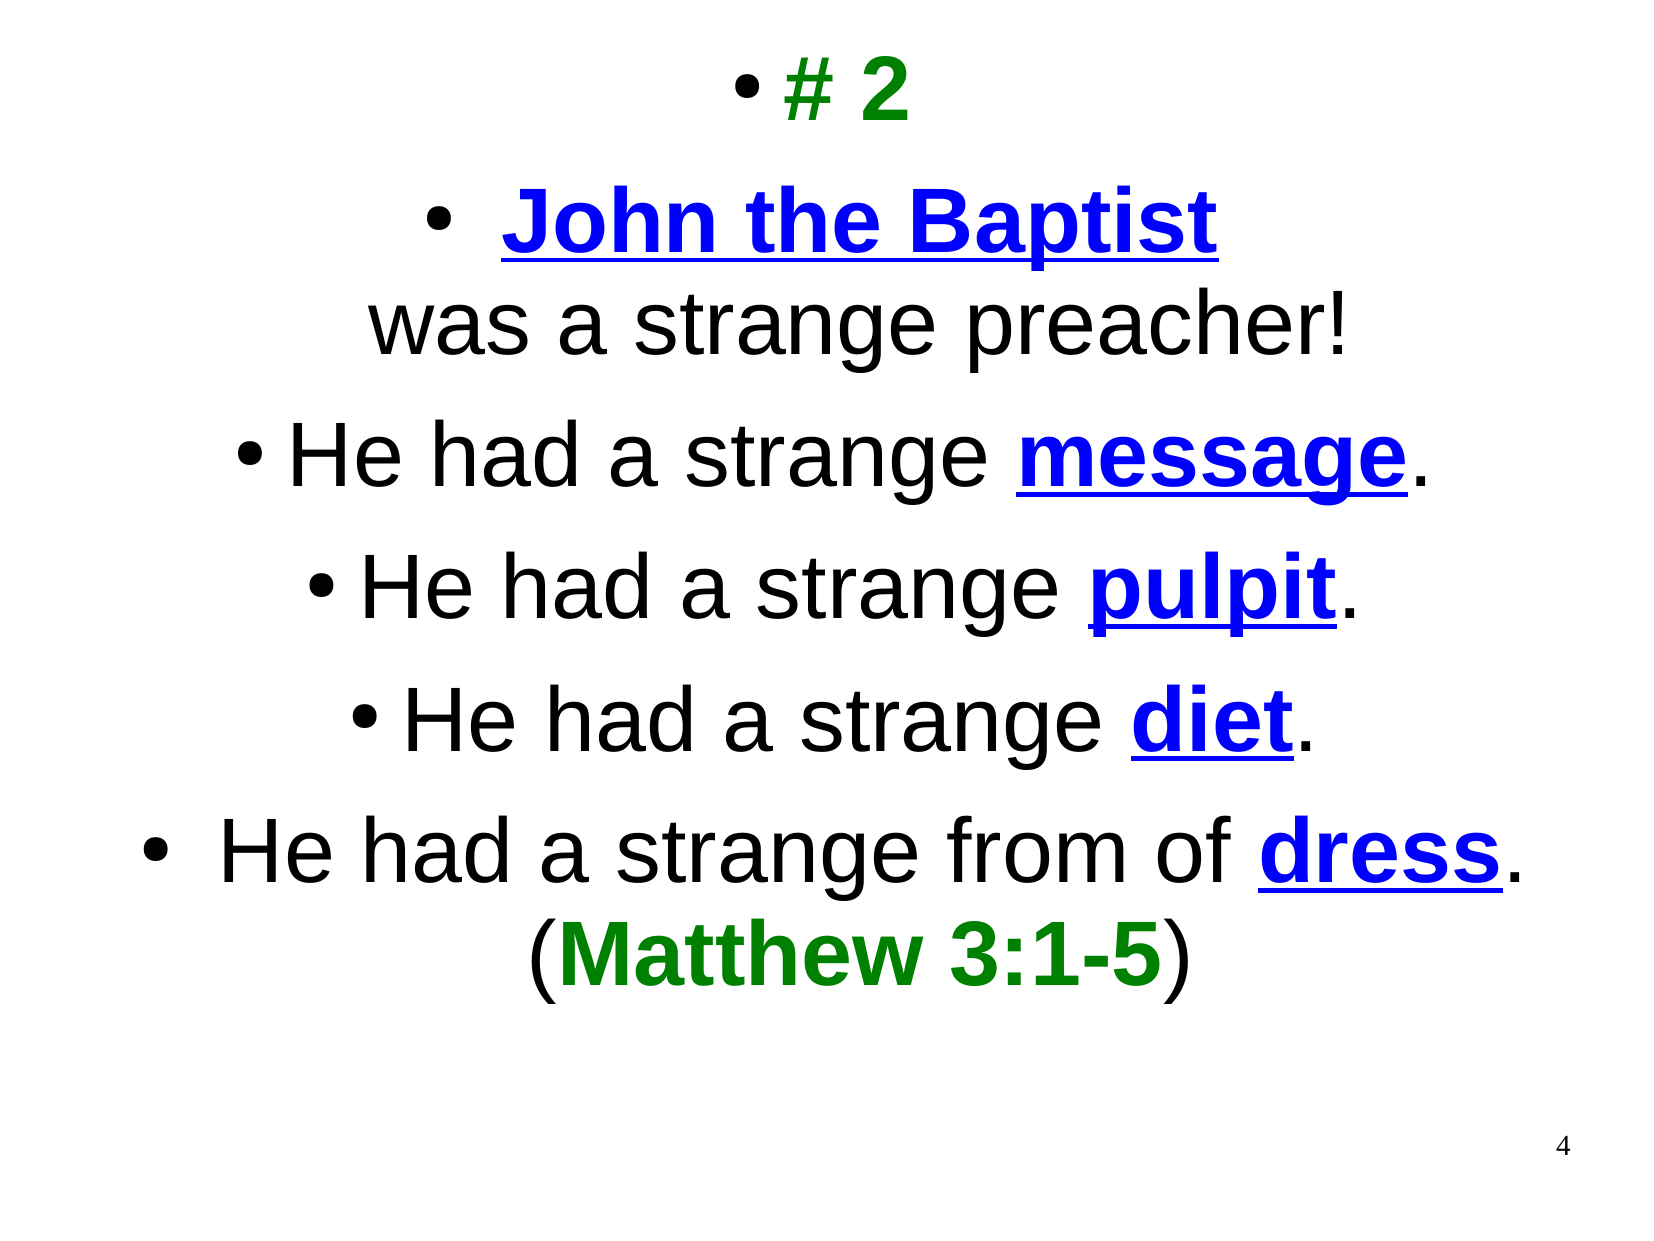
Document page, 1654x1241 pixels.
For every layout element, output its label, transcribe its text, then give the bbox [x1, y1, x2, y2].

list # 2 John the Baptist was a strange preacher! He had a strange message. He had a strange pulpit. He had a strange diet. He had a strange from of dress. (Matthew 3:1-5) [37, 37, 1613, 1201]
